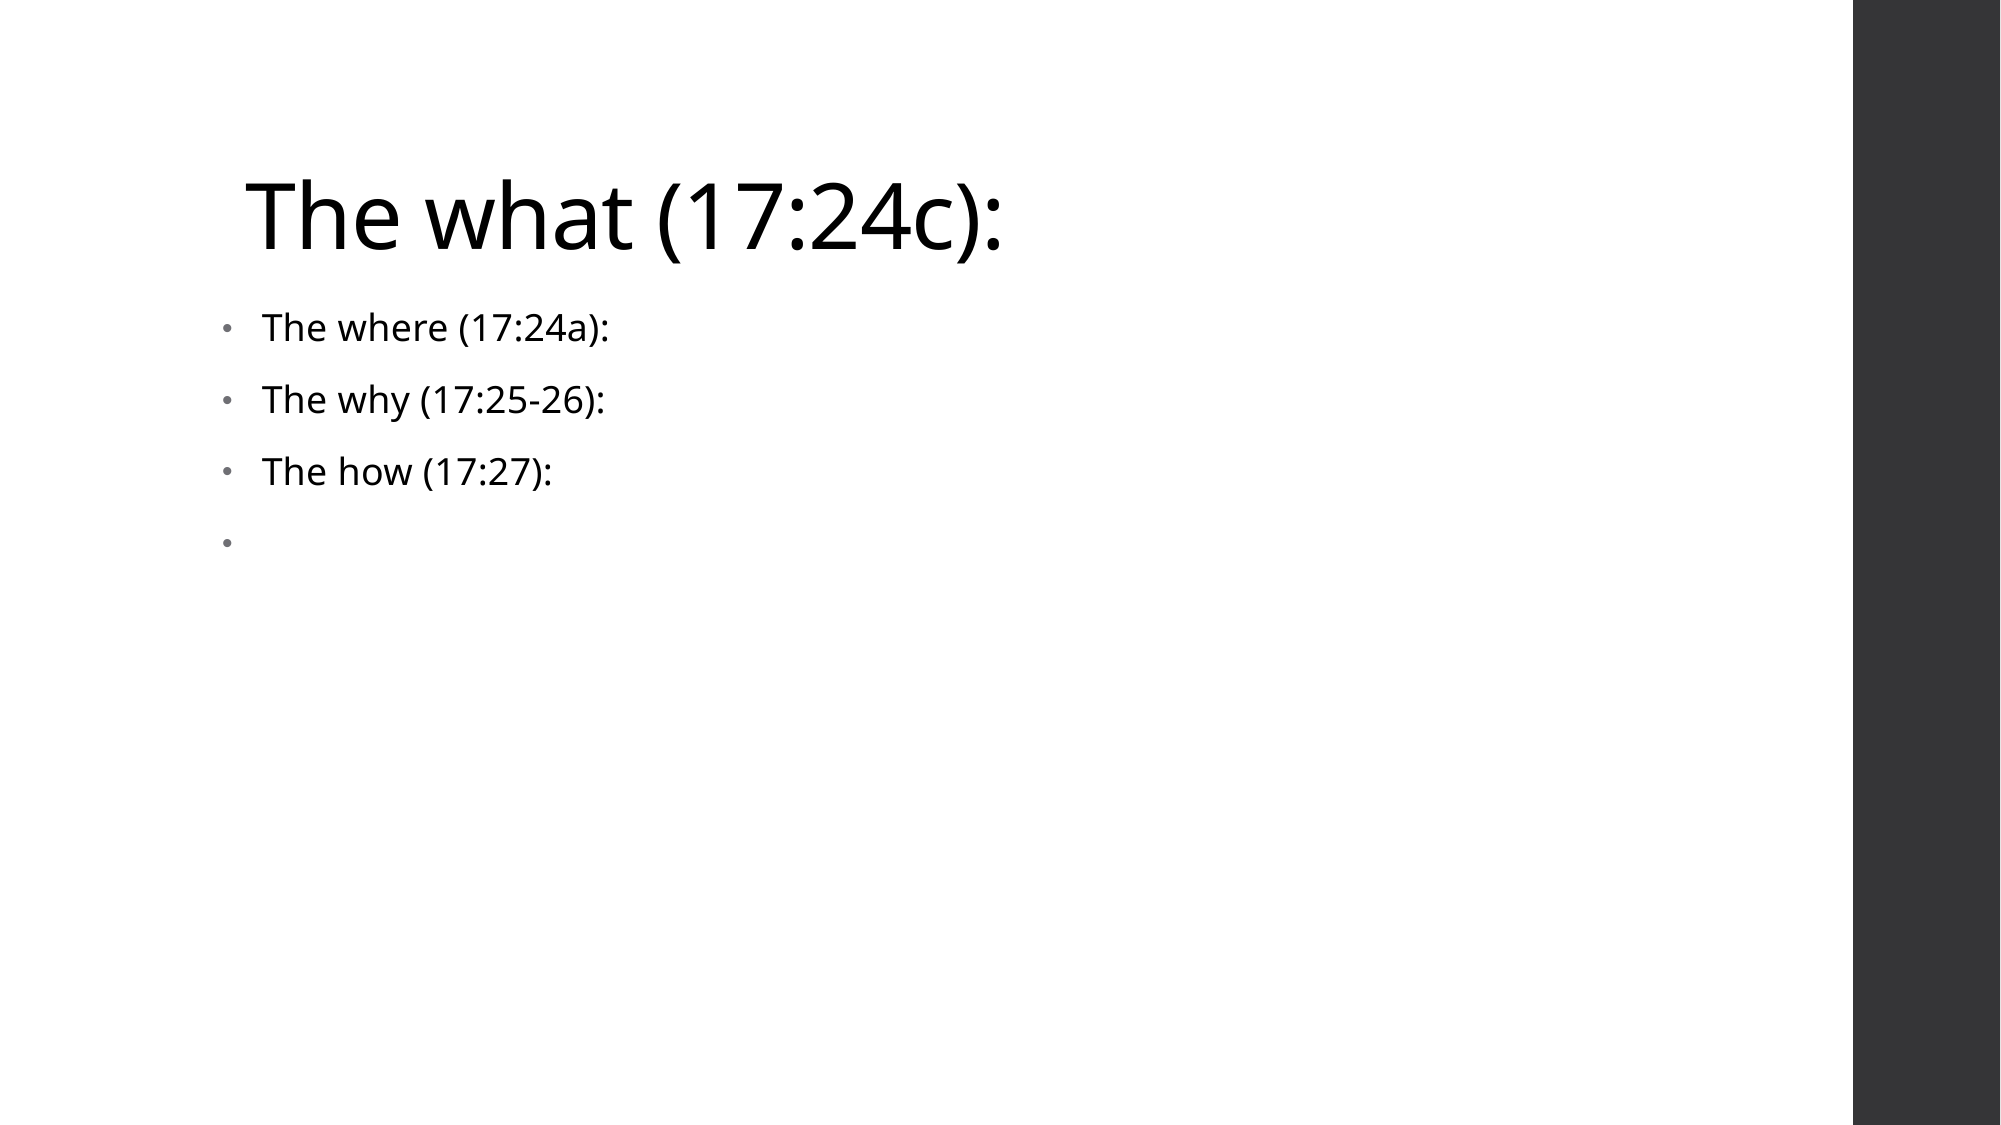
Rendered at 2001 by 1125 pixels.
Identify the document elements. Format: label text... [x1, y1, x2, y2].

title The what (17:24c): [206, 60, 1797, 278]
list The where (17:24a): The why (17:25-26): The how (17:27): [206, 299, 1617, 1014]
